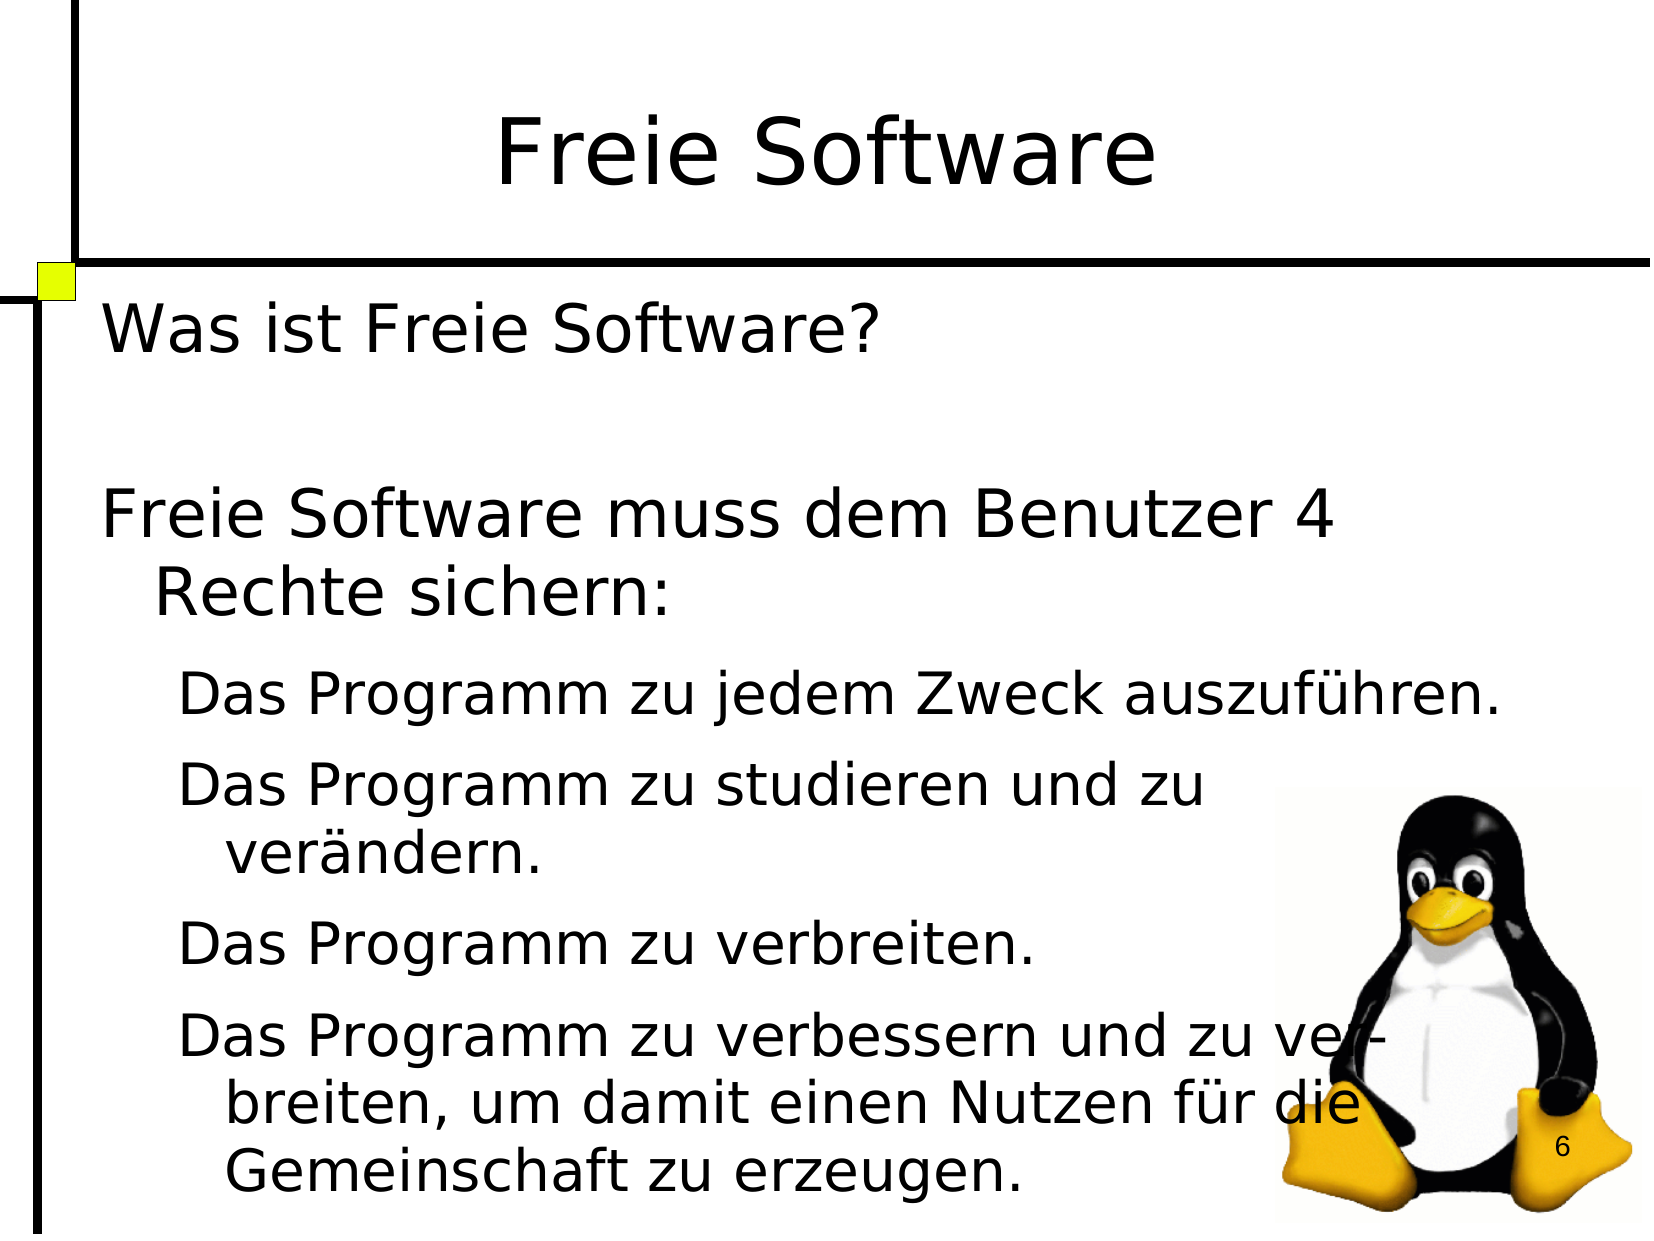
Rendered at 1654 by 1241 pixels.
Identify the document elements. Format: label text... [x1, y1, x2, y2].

text_box [0, 589, 881, 826]
title Freie Software [82, 49, 1571, 257]
list Was ist Freie Software? Freie Software muss dem Benutzer 4 Rechte sichern: Das Programm zu jedem Zweck auszuführen. Das Programm zu studieren und zu verändern. Das Programm zu verbreiten. Das Programm zu verbessern und zu ver-breiten, um damit einen Nutzen für die Gemeinschaft zu erzeugen. [82, 290, 1571, 1206]
picture [1275, 787, 1642, 1223]
